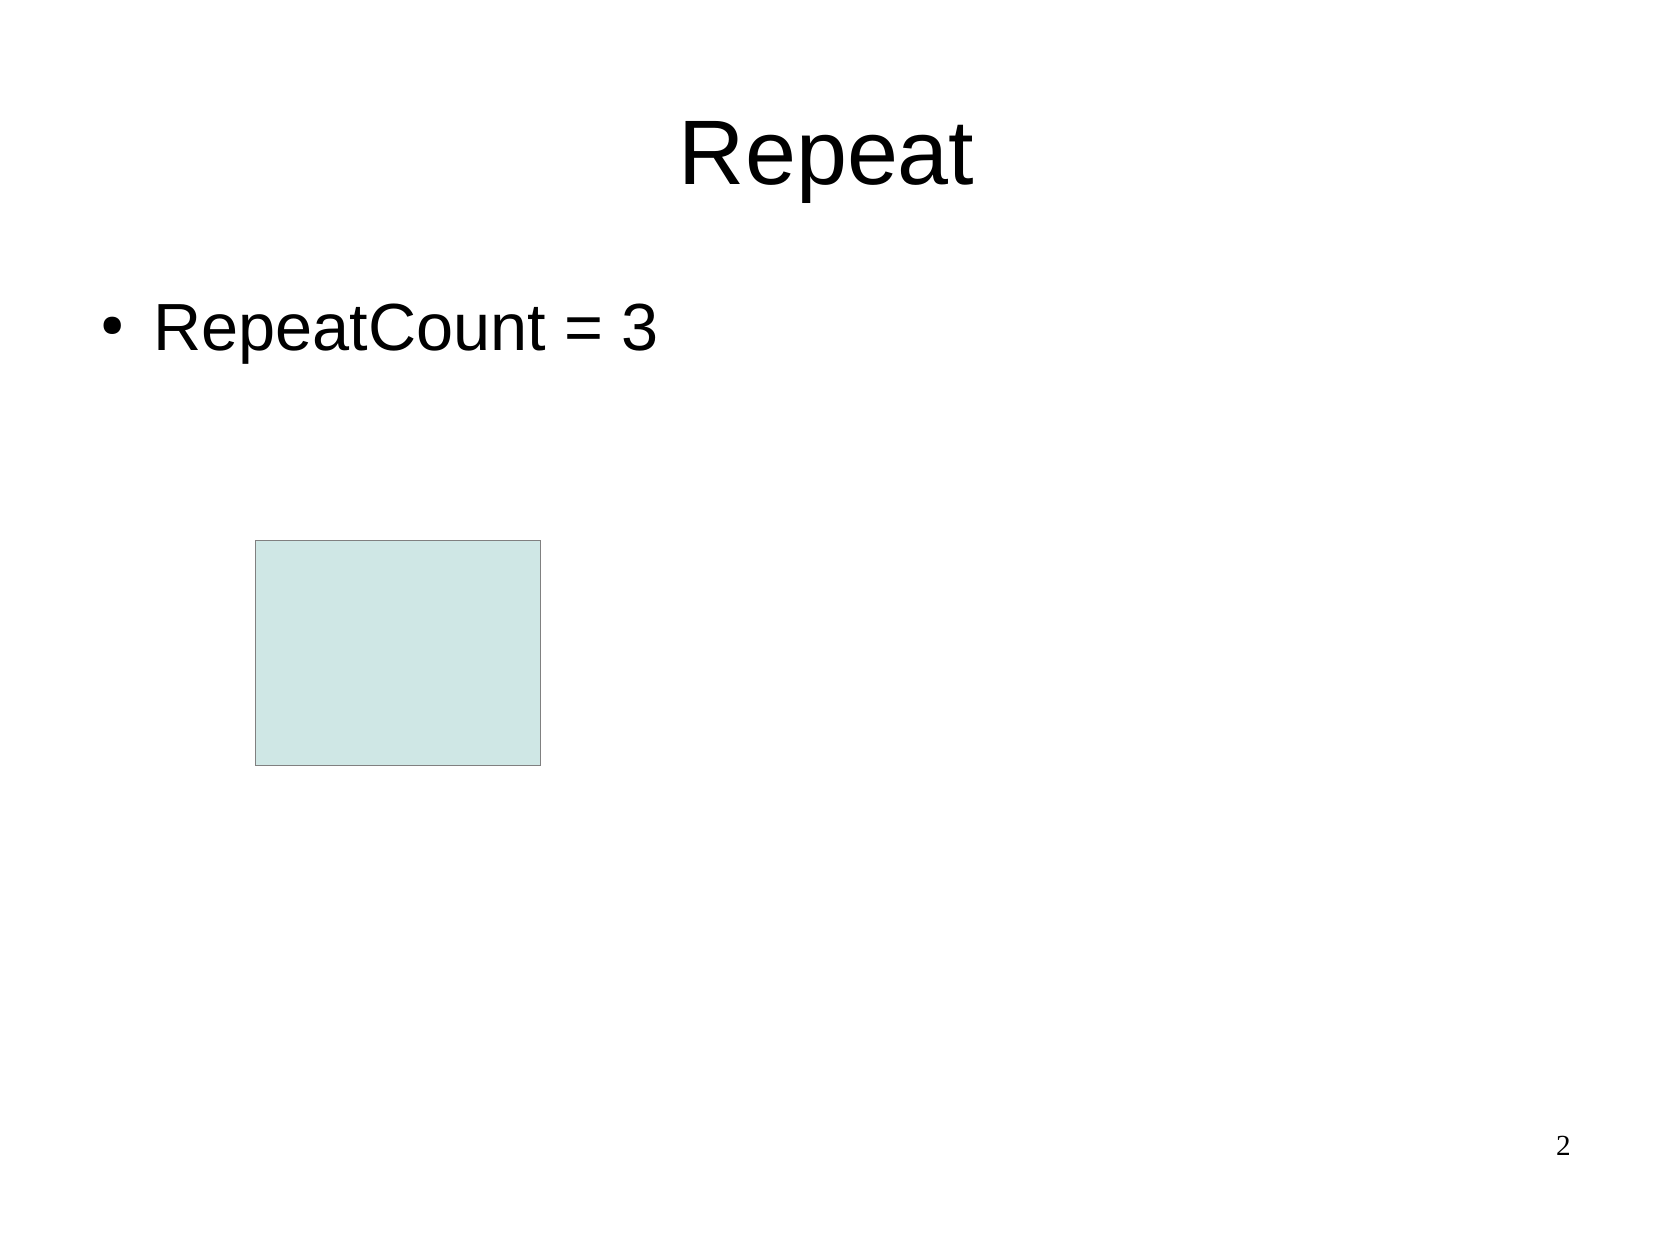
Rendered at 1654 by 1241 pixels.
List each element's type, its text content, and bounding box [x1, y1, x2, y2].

title Repeat [82, 49, 1571, 257]
text_box [255, 540, 541, 766]
list RepeatCount = 3 [82, 290, 1571, 1109]
